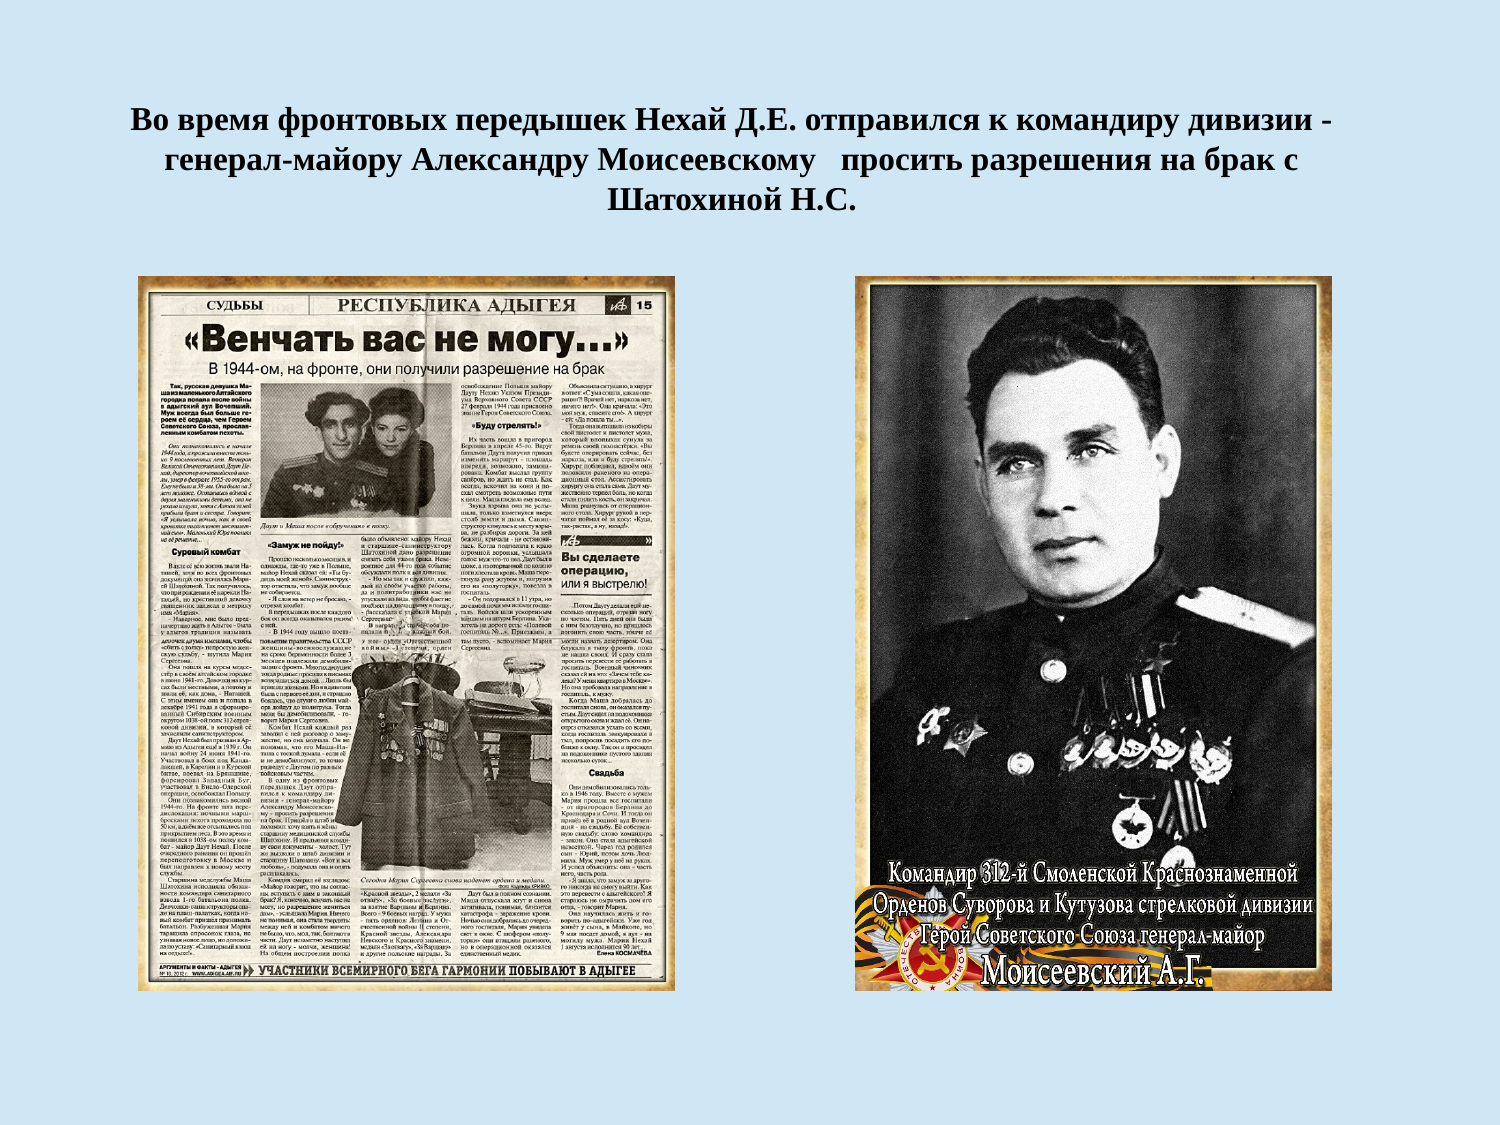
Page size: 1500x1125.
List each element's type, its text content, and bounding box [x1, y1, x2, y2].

picture [855, 276, 1332, 991]
picture [138, 276, 675, 991]
title Во время фронтовых передышек Нехай Д.Е. отправился к командиру дивизии - генерал-майору Александру Моисеевскому просить разрешения на брак с Шатохиной Н.С. [76, 90, 1388, 278]
